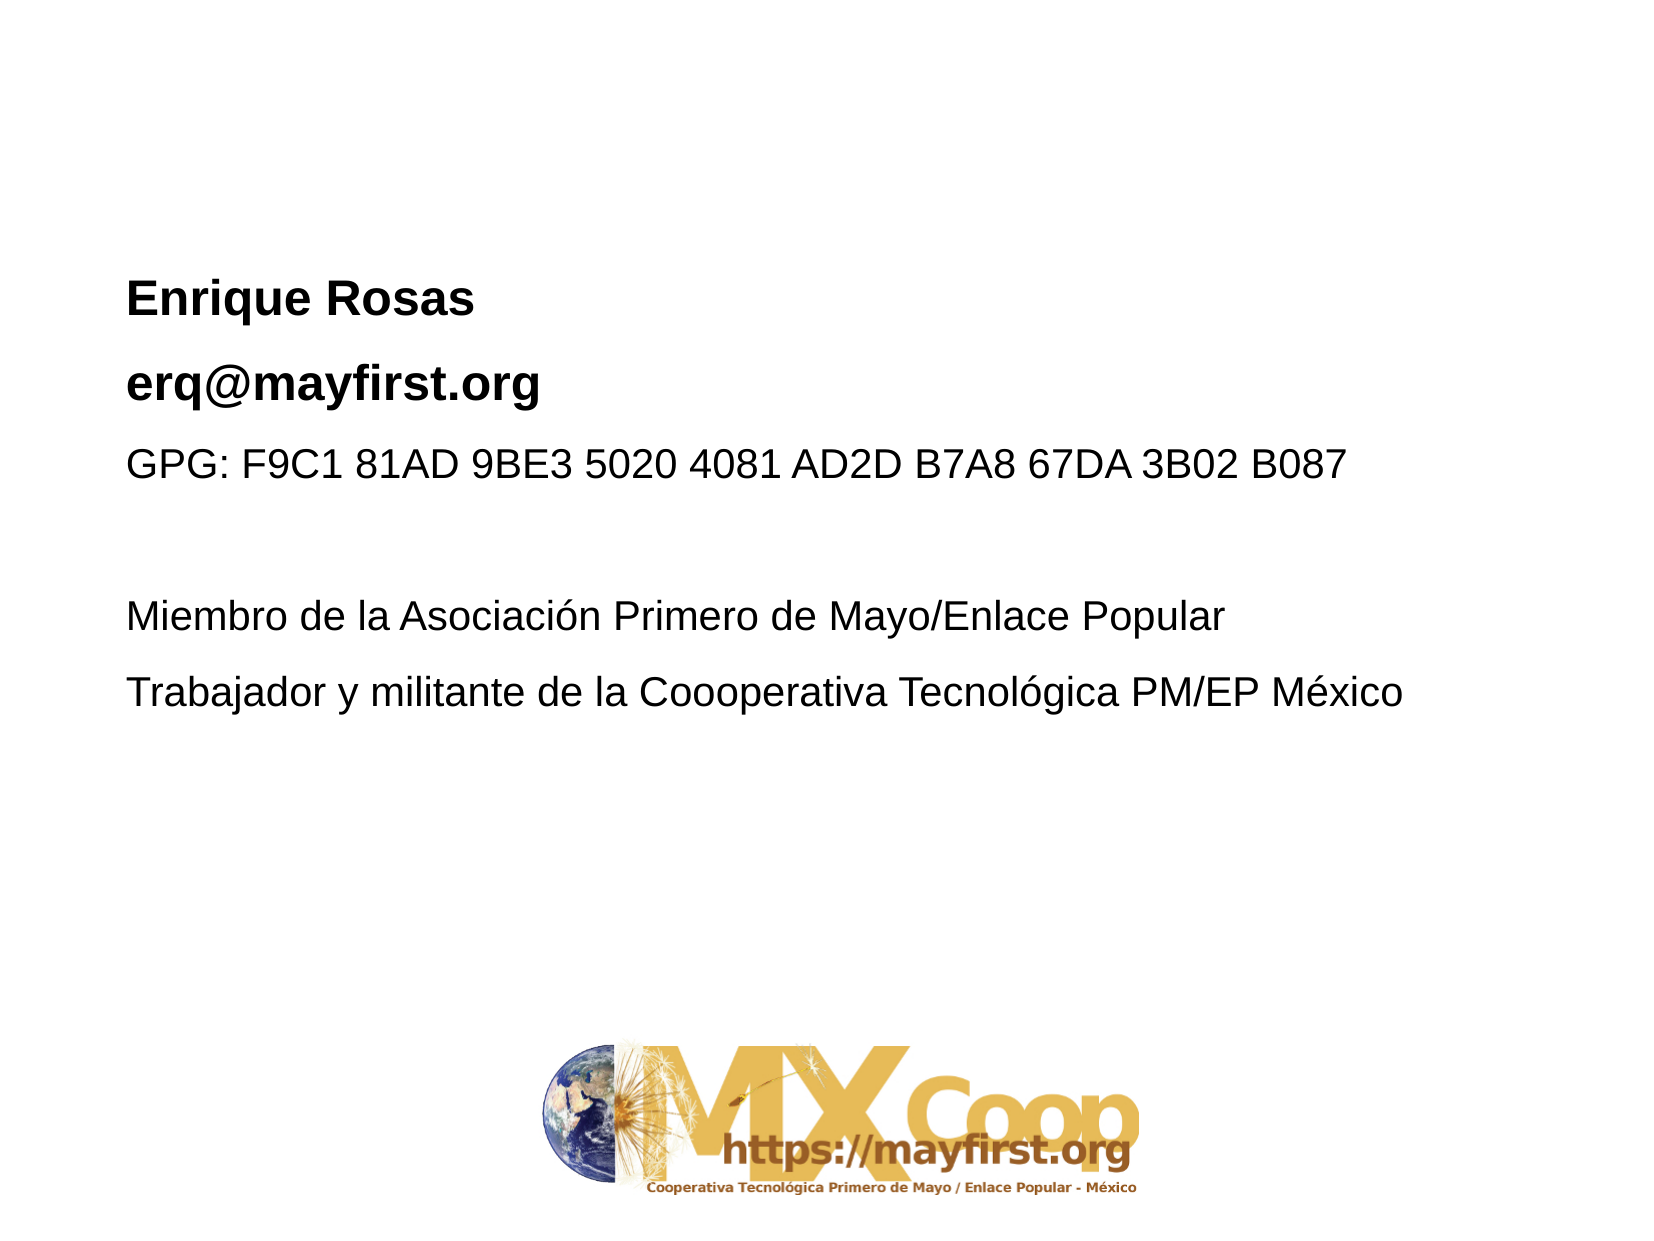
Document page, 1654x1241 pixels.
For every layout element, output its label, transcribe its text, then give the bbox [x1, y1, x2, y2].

list Enrique Rosas erq@mayfirst.org GPG: F9C1 81AD 9BE3 5020 4081 AD2D B7A8 67DA 3B02 B087 Miembro de la Asociación Primero de Mayo/Enlace Popular Trabajador y militante de la Coooperativa Tecnológica PM/EP México [125, 270, 1528, 871]
picture [538, 1034, 1139, 1195]
